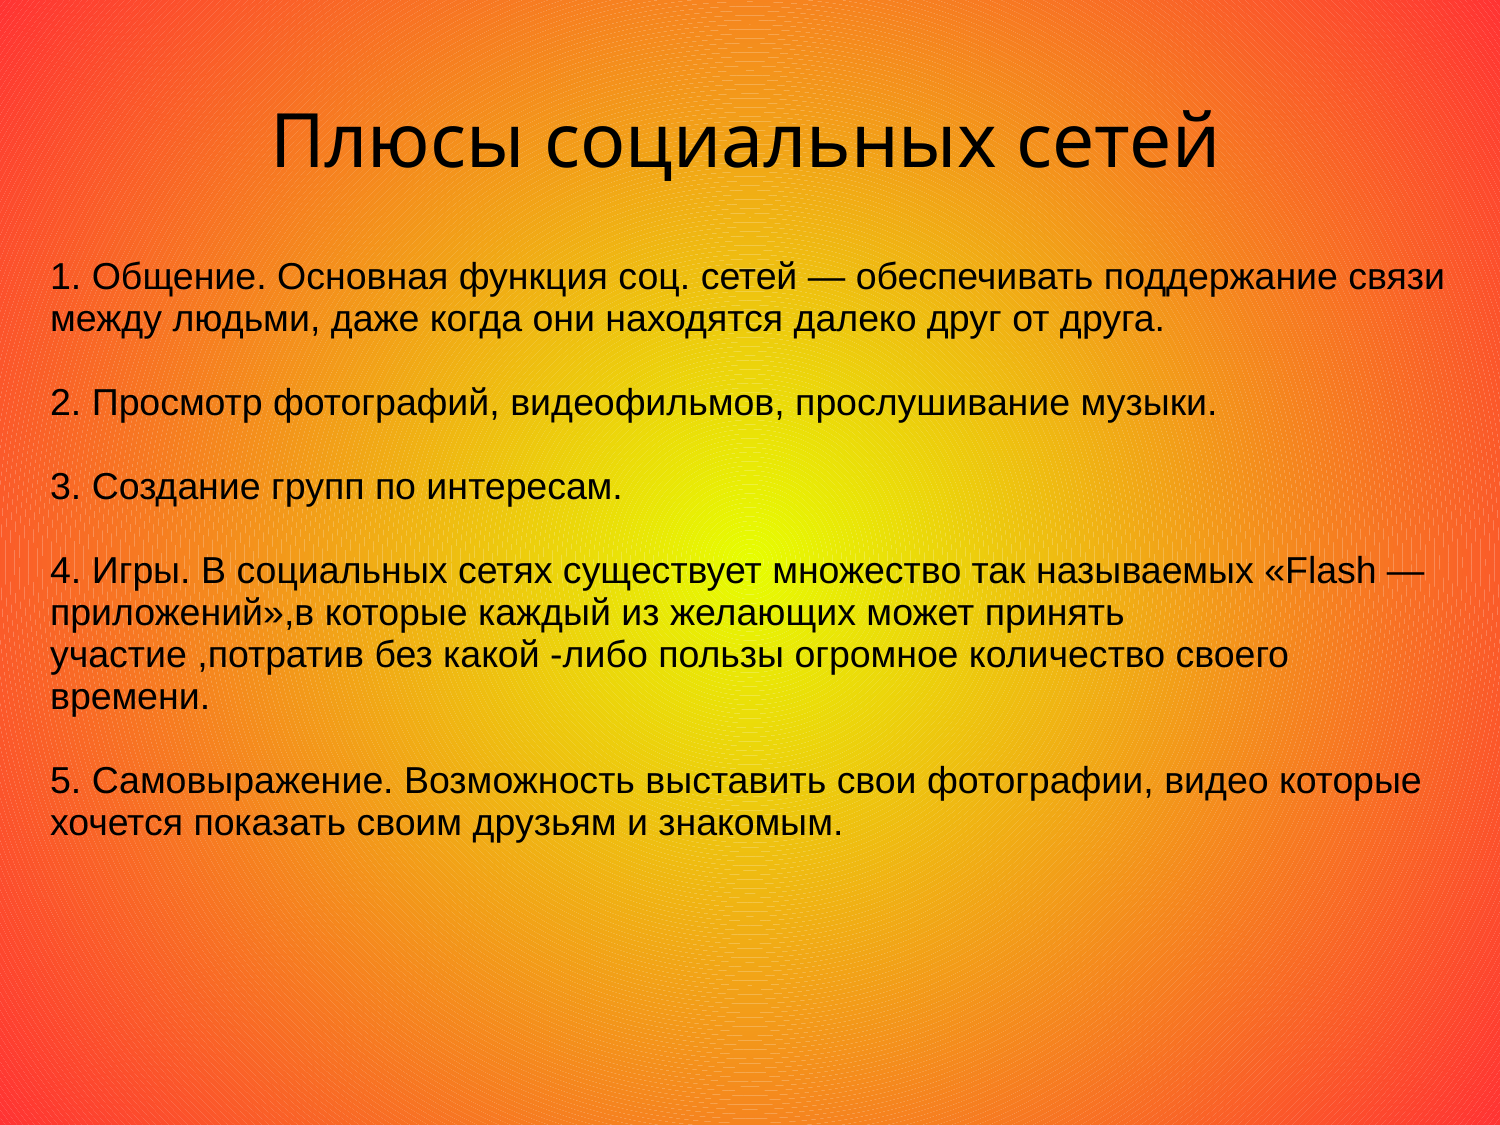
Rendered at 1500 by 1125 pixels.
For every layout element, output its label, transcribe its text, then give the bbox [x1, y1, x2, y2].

text_box 1. Общение. Основная функция соц. сетей — обеспечивать поддержание связи между людьми, даже когда они находятся далеко друг от друга. 2. Просмотр фотографий, видеофильмов, прослушивание музыки. 3. Создание групп по интересам. 4. Игры. В социальных сетях существует множество так называемых «Flash — приложений»,в которые каждый из желающих может принять участие ,потратив без какой -либо пользы огромное количество своего времени. 5. Самовыражение. Возможность выставить свои фотографии, видео которые хочется показать своим друзьям и знакомым. [35, 248, 1465, 810]
title Плюсы социальных сетей [75, 45, 1425, 233]
